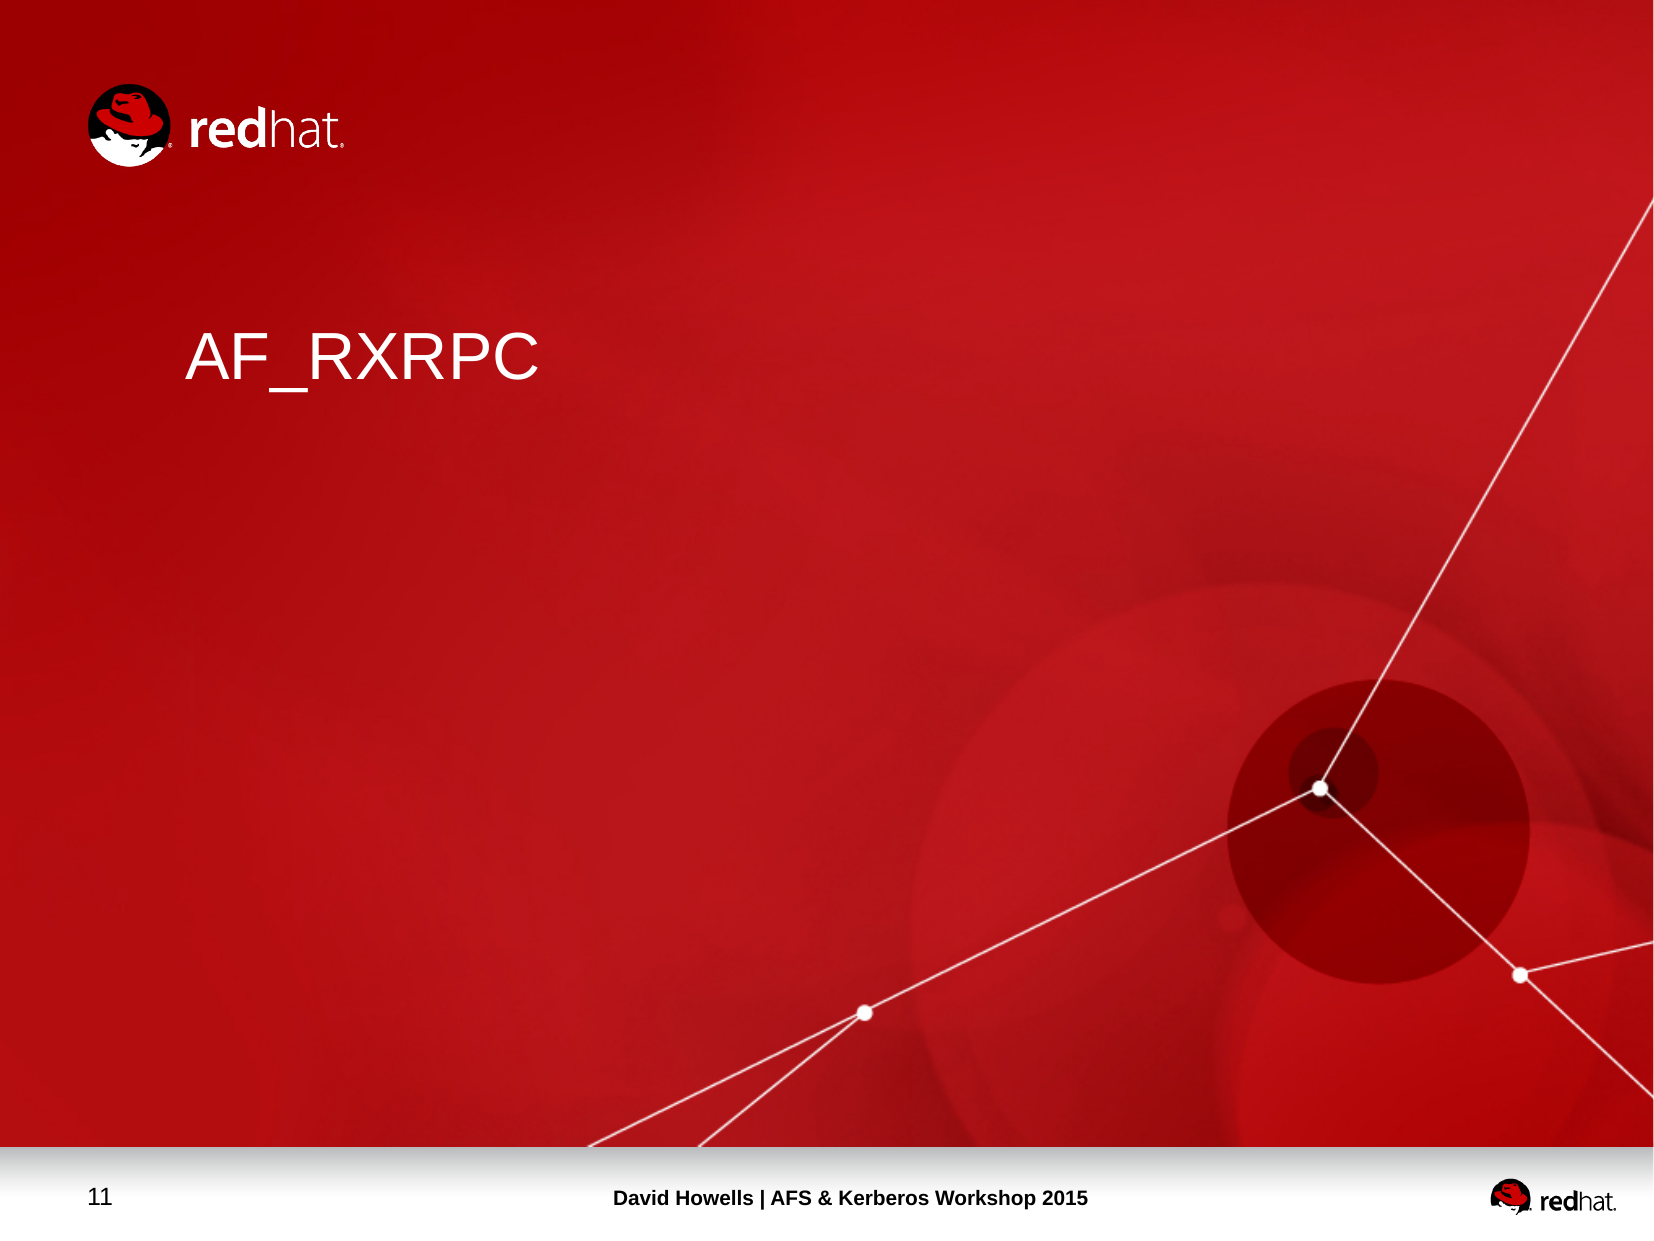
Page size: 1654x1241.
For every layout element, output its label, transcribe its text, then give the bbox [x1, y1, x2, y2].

text_box AF_RXRPC [170, 273, 1408, 494]
picture [0, 0, 1654, 1241]
